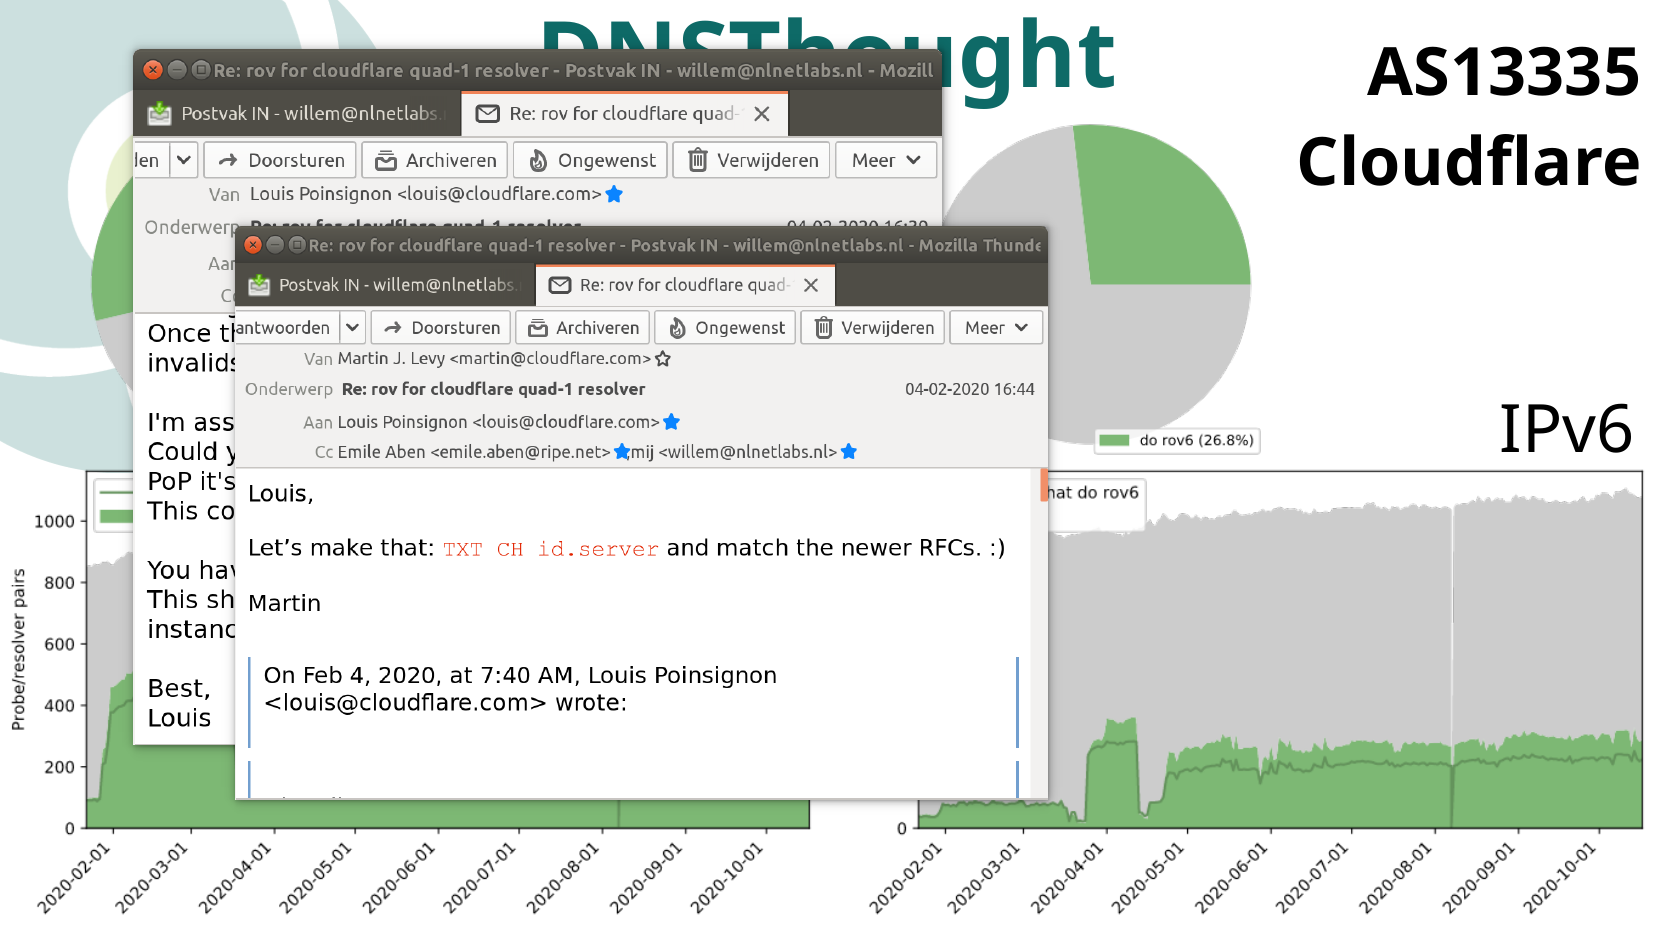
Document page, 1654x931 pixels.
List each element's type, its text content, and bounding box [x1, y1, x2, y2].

text_box AS13335 Cloudflare [1240, 23, 1642, 256]
title DNSThought [82, 8, 1571, 94]
picture [0, 34, 1654, 929]
text_box IPv6 [1429, 380, 1636, 454]
